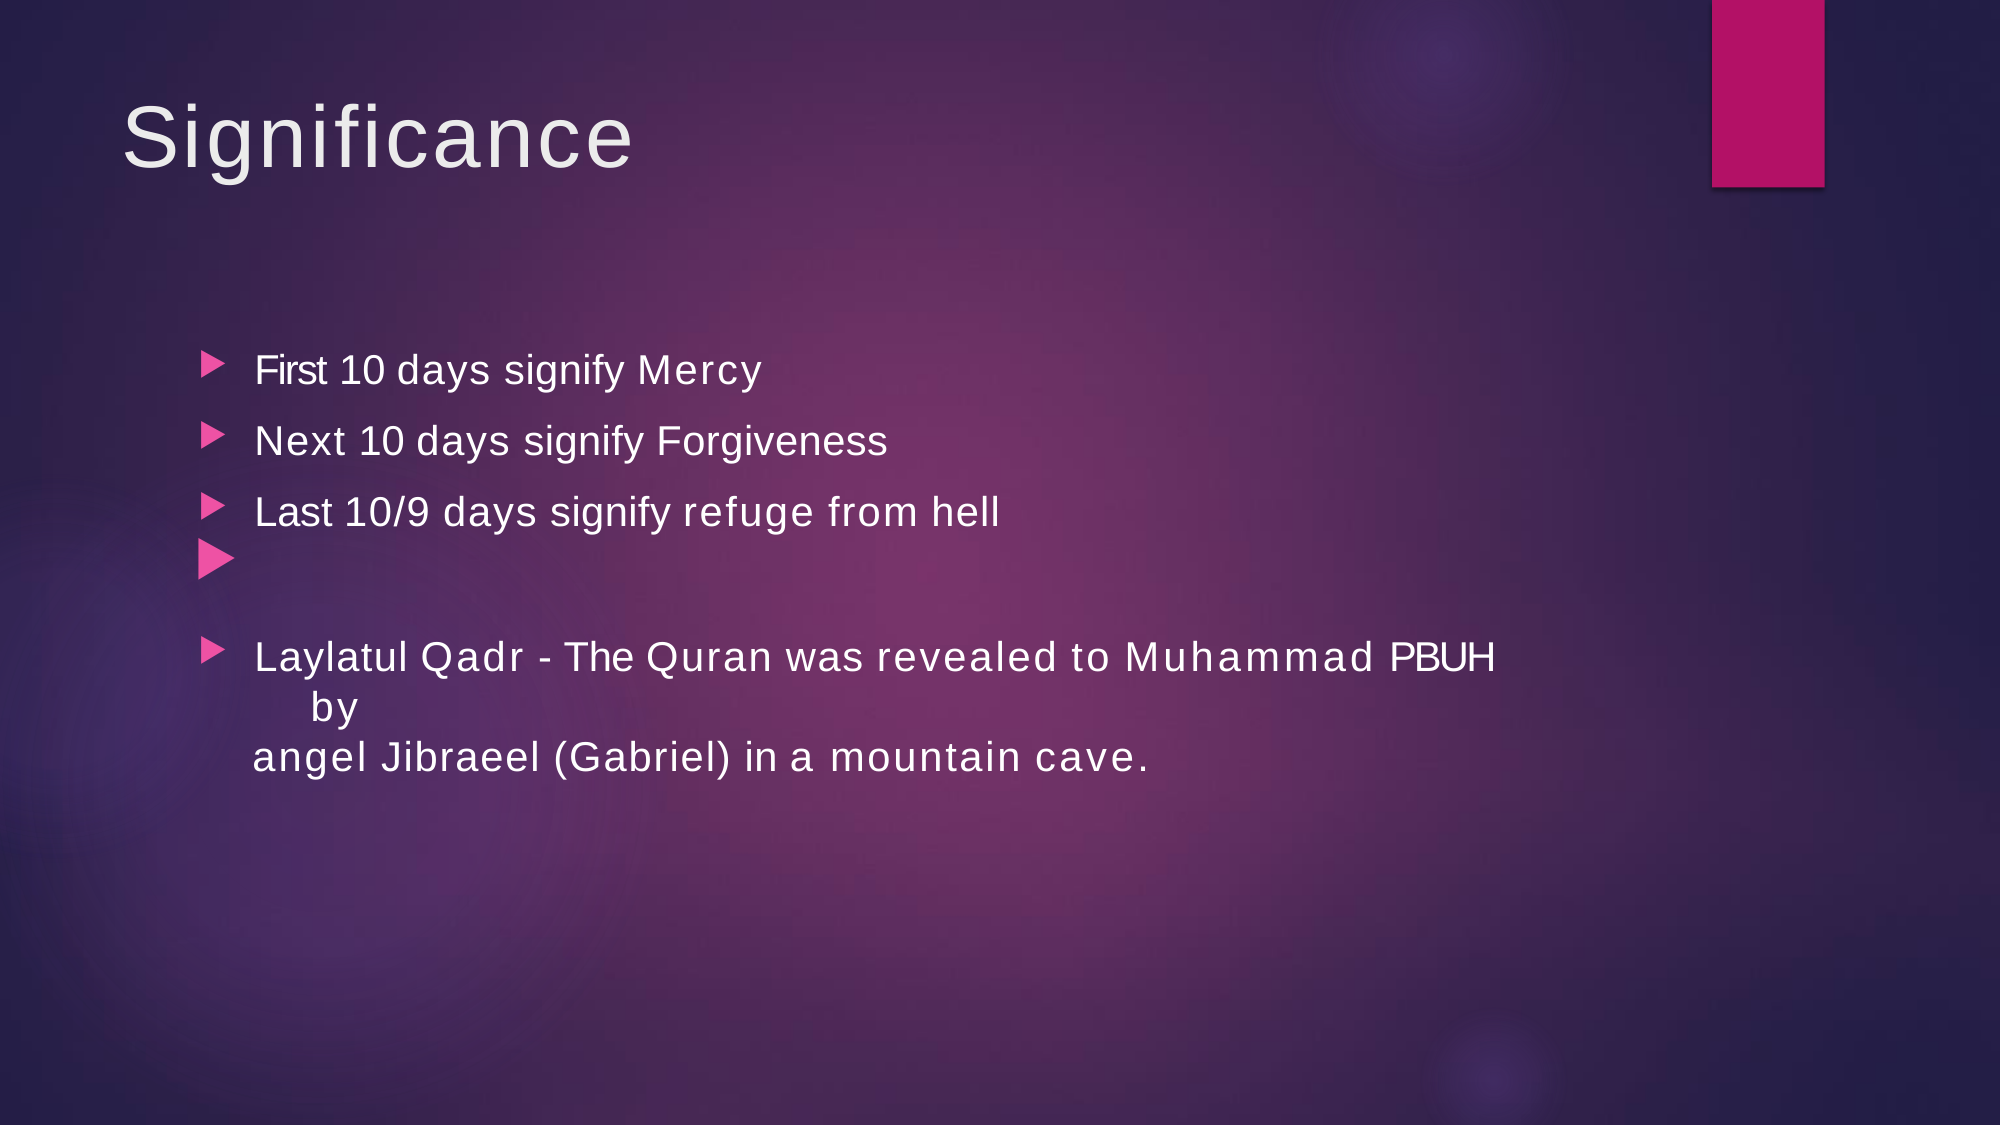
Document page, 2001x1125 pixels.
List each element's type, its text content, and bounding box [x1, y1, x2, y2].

title Significance [118, 77, 642, 187]
text_box First 10 days signify Mercy Next 10 days signify Forgiveness Last 10/9 days signify refuge from hell Laylatul Qadr - The Quran was revealed to Muhammad PBUH by angel Jibraeel (Gabriel) in a mountain cave. [193, 320, 1552, 729]
text_box [1712, 0, 1825, 188]
